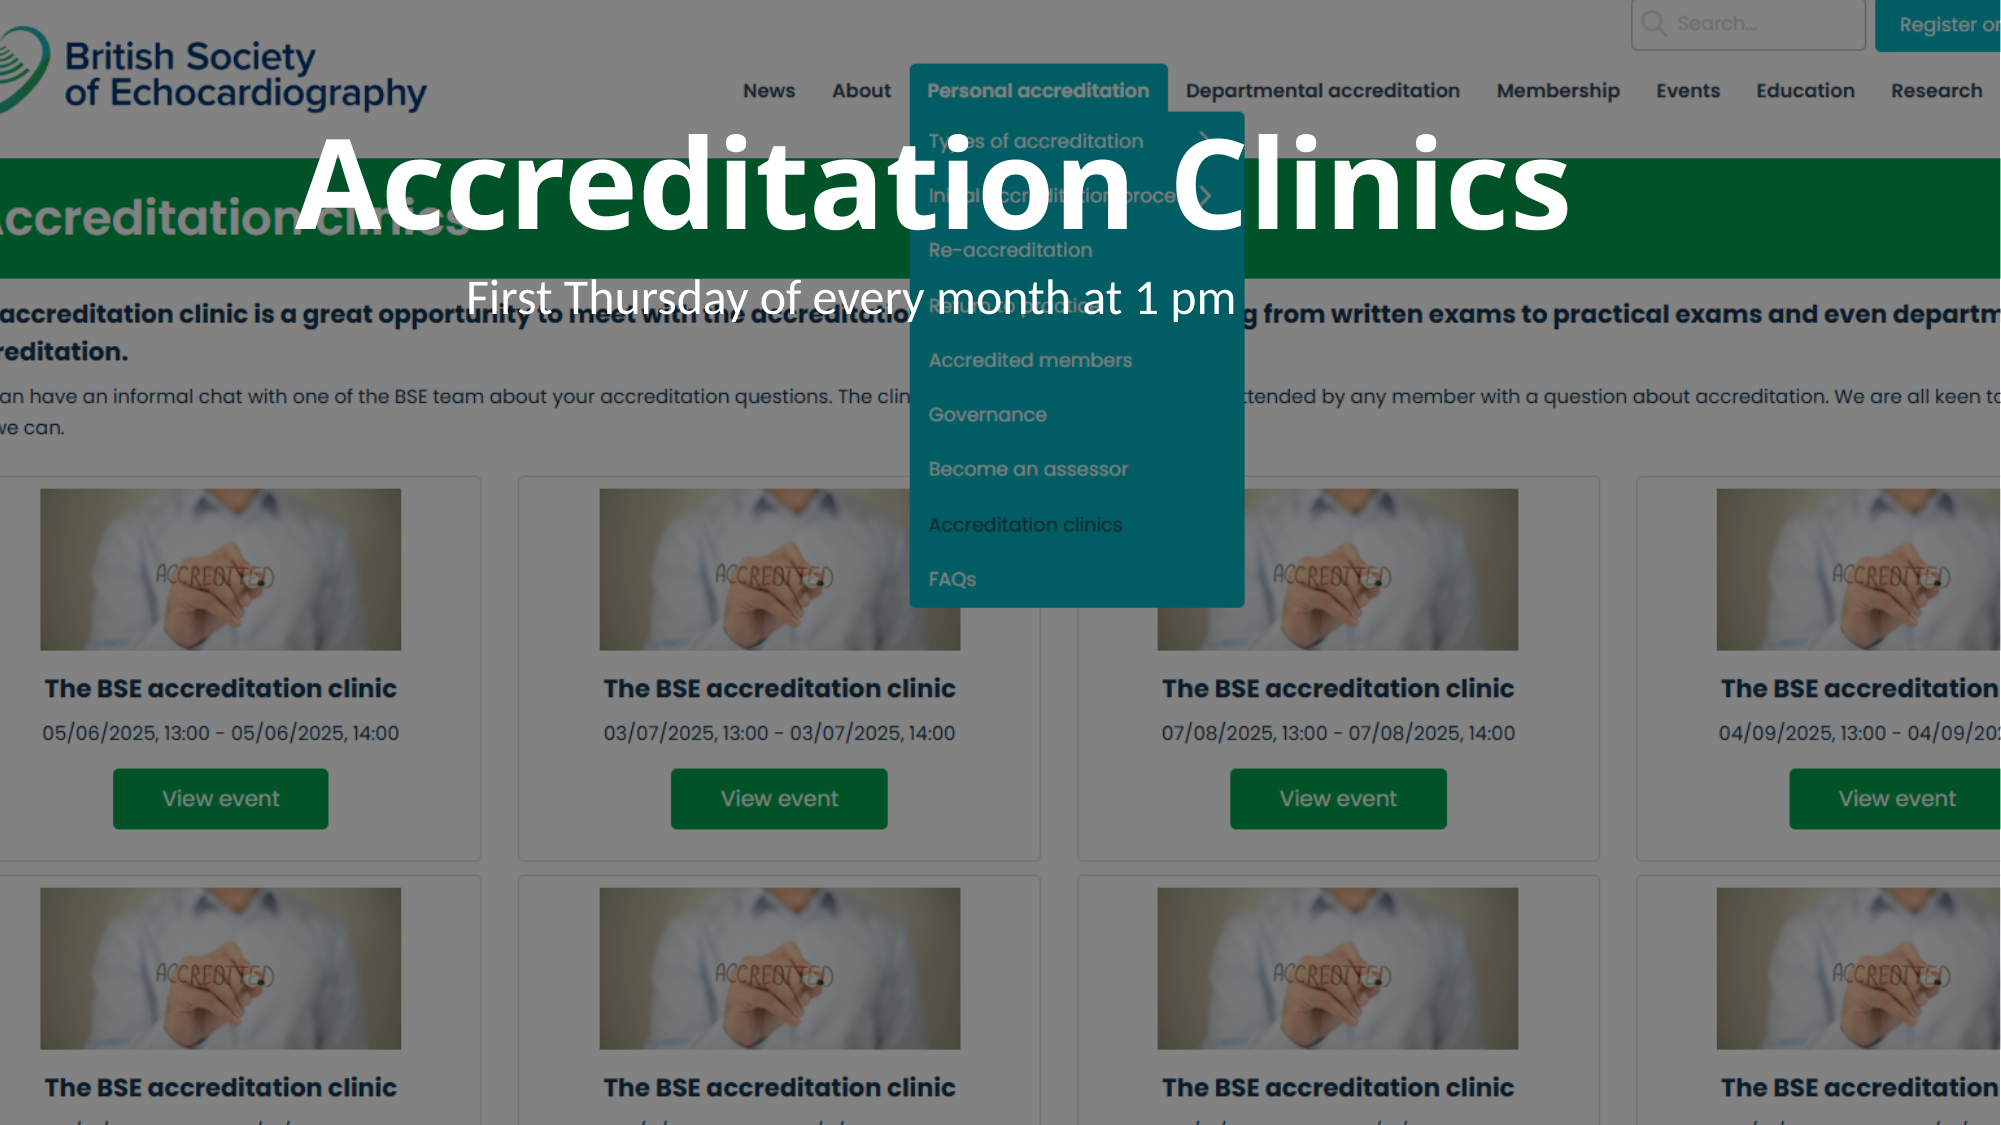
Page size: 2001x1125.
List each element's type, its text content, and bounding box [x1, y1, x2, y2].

title Accreditation Clinics [249, 184, 1750, 660]
picture [0, 0, 2000, 1125]
list First Thursday of every month at 1 pm [249, 682, 1750, 863]
